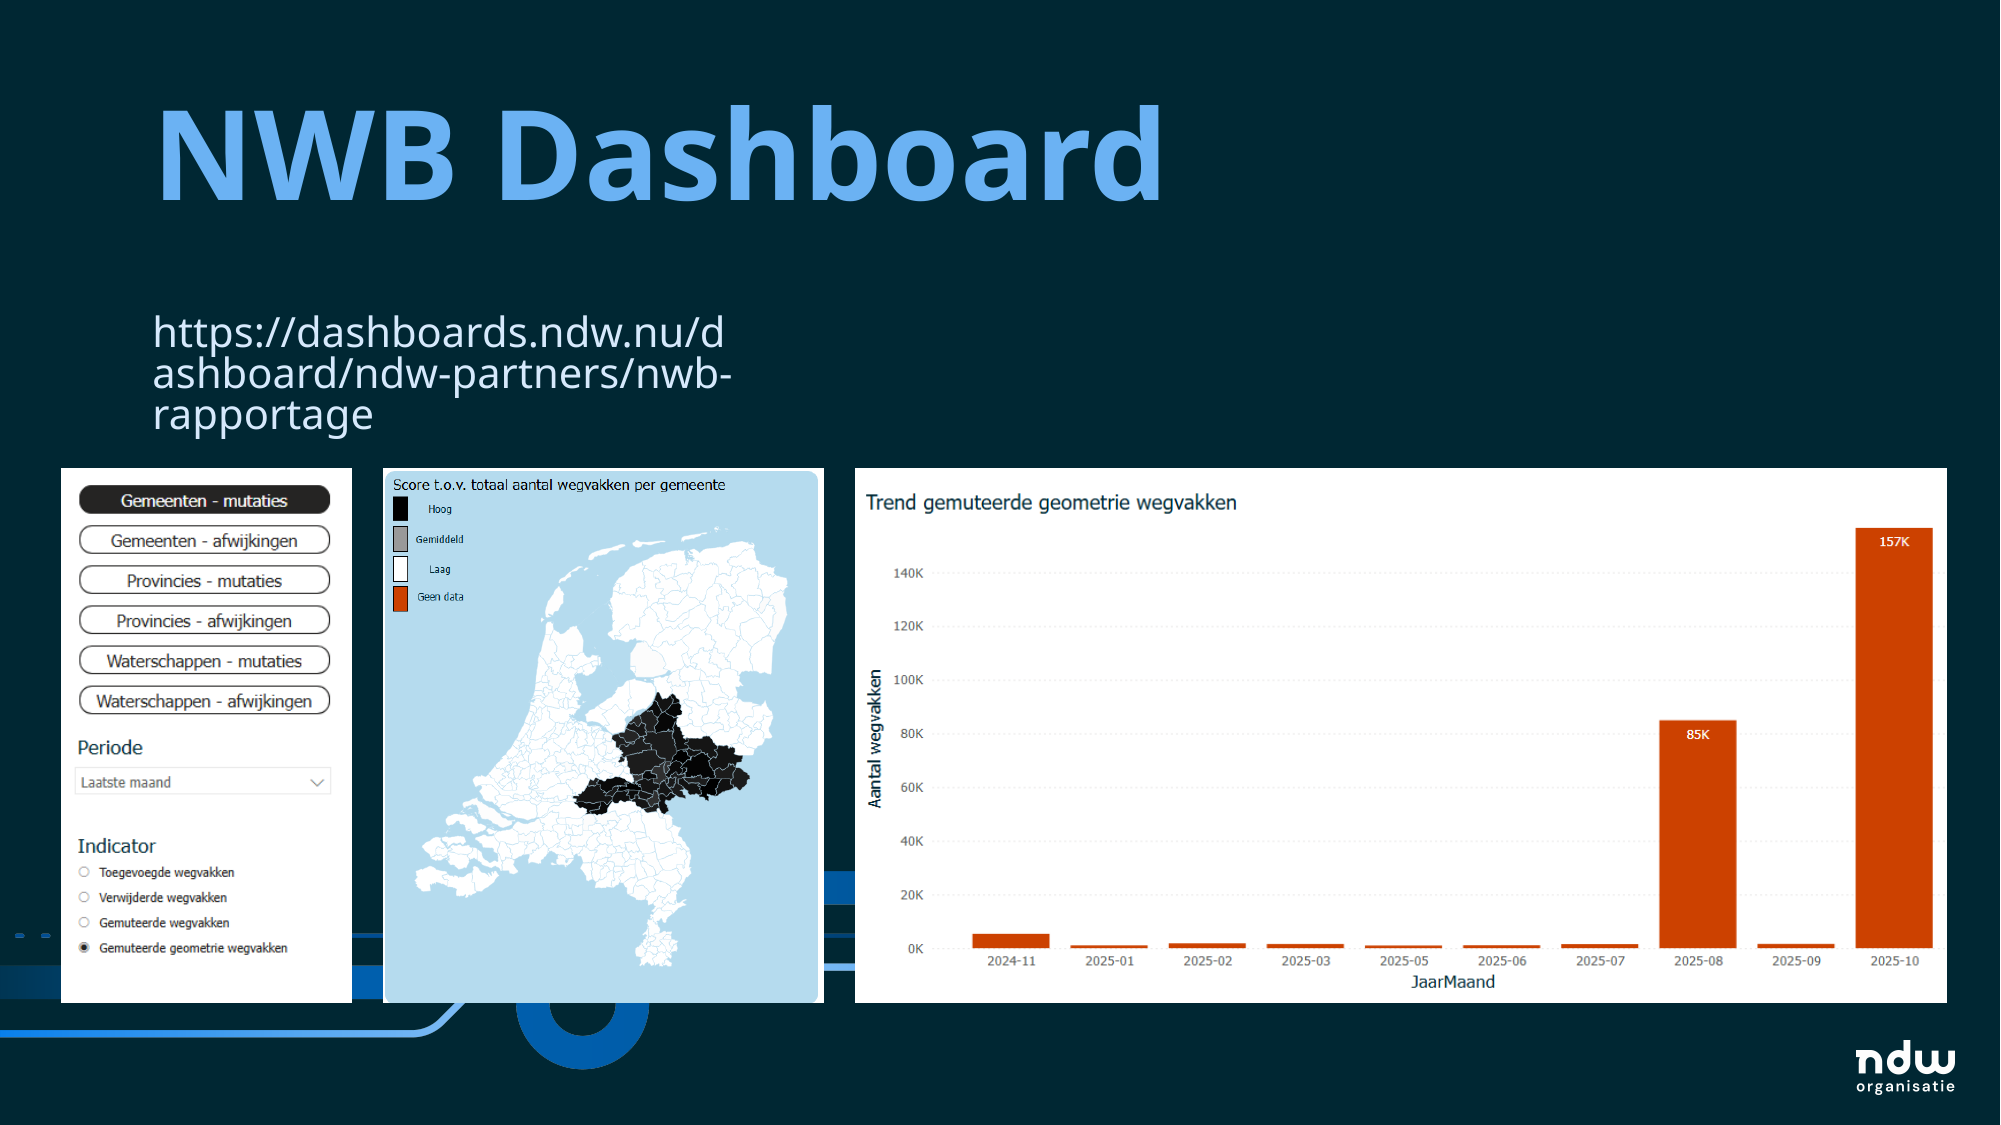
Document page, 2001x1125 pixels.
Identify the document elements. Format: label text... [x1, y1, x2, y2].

title NWB Dashboard [137, 59, 1863, 278]
picture [61, 469, 352, 1002]
picture [855, 469, 1946, 1002]
picture [383, 469, 824, 1003]
list https://dashboards.ndw.nu/dashboard/ndw-partners/nwb-rapportage [137, 299, 760, 1014]
